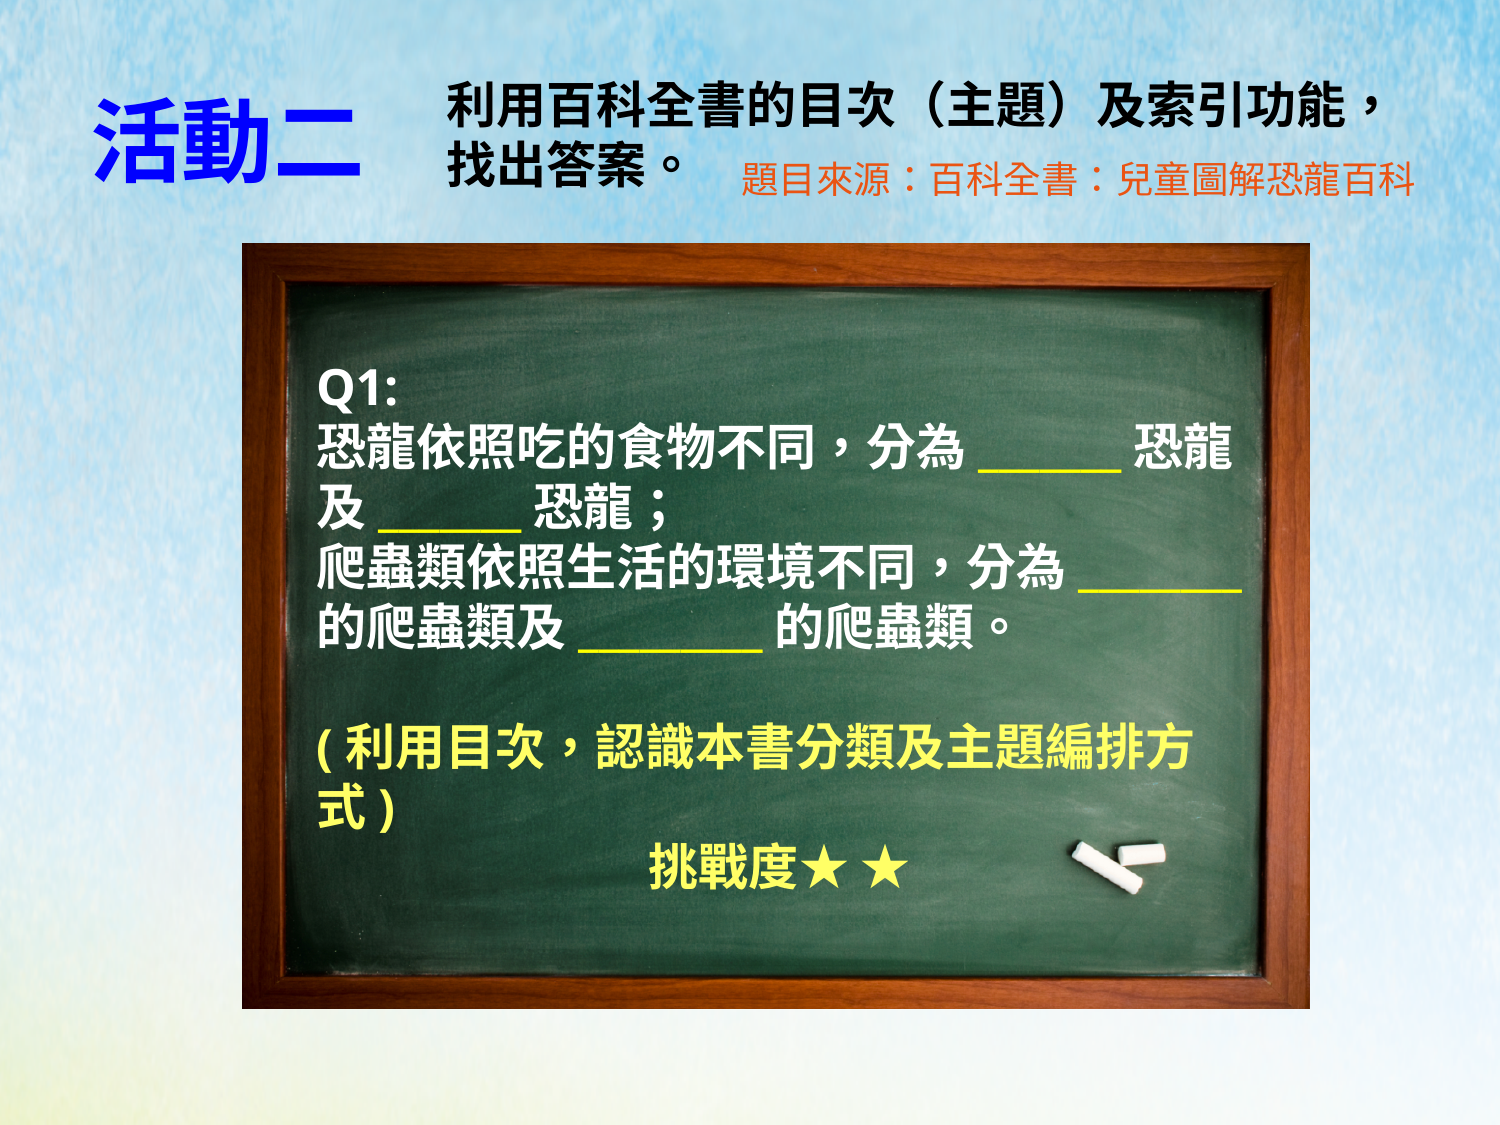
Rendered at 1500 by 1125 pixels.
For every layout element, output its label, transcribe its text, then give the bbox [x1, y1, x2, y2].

text_box 利用百科全書的目次（主題）及索引功能，找出答案。 [431, 66, 1447, 201]
picture [242, 243, 1310, 1009]
text_box Q1: 恐龍依照吃的食物不同，分為_______恐龍及_______恐龍； 爬蟲類依照生活的環境不同，分為________的爬蟲類及_________的爬蟲類。 (利用目次，認識本書分類及主題編排方式) 挑戰度★ ★ [301, 347, 1258, 894]
title 活動二 [75, 45, 1426, 233]
text_box 題目來源：百科全書：兒童圖解恐龍百科 [726, 149, 1432, 209]
